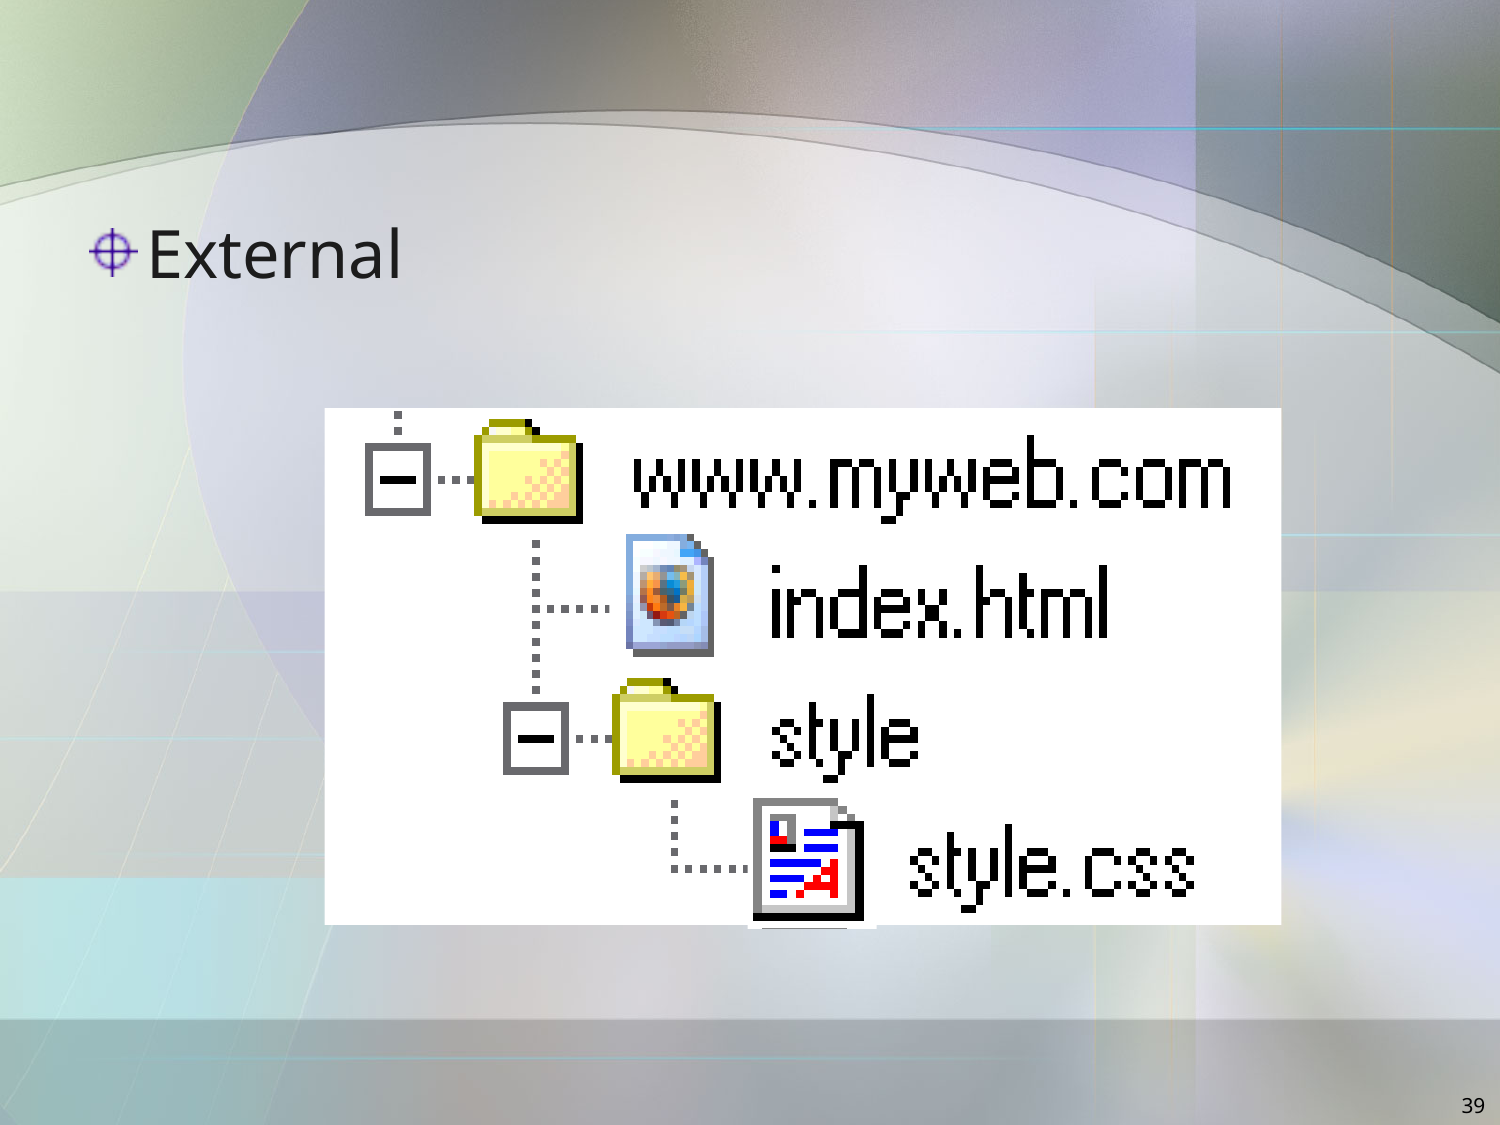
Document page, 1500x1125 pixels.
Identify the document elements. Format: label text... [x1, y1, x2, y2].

list External [75, 199, 1500, 1063]
picture [0, 0, 1500, 1125]
picture [324, 408, 1282, 929]
